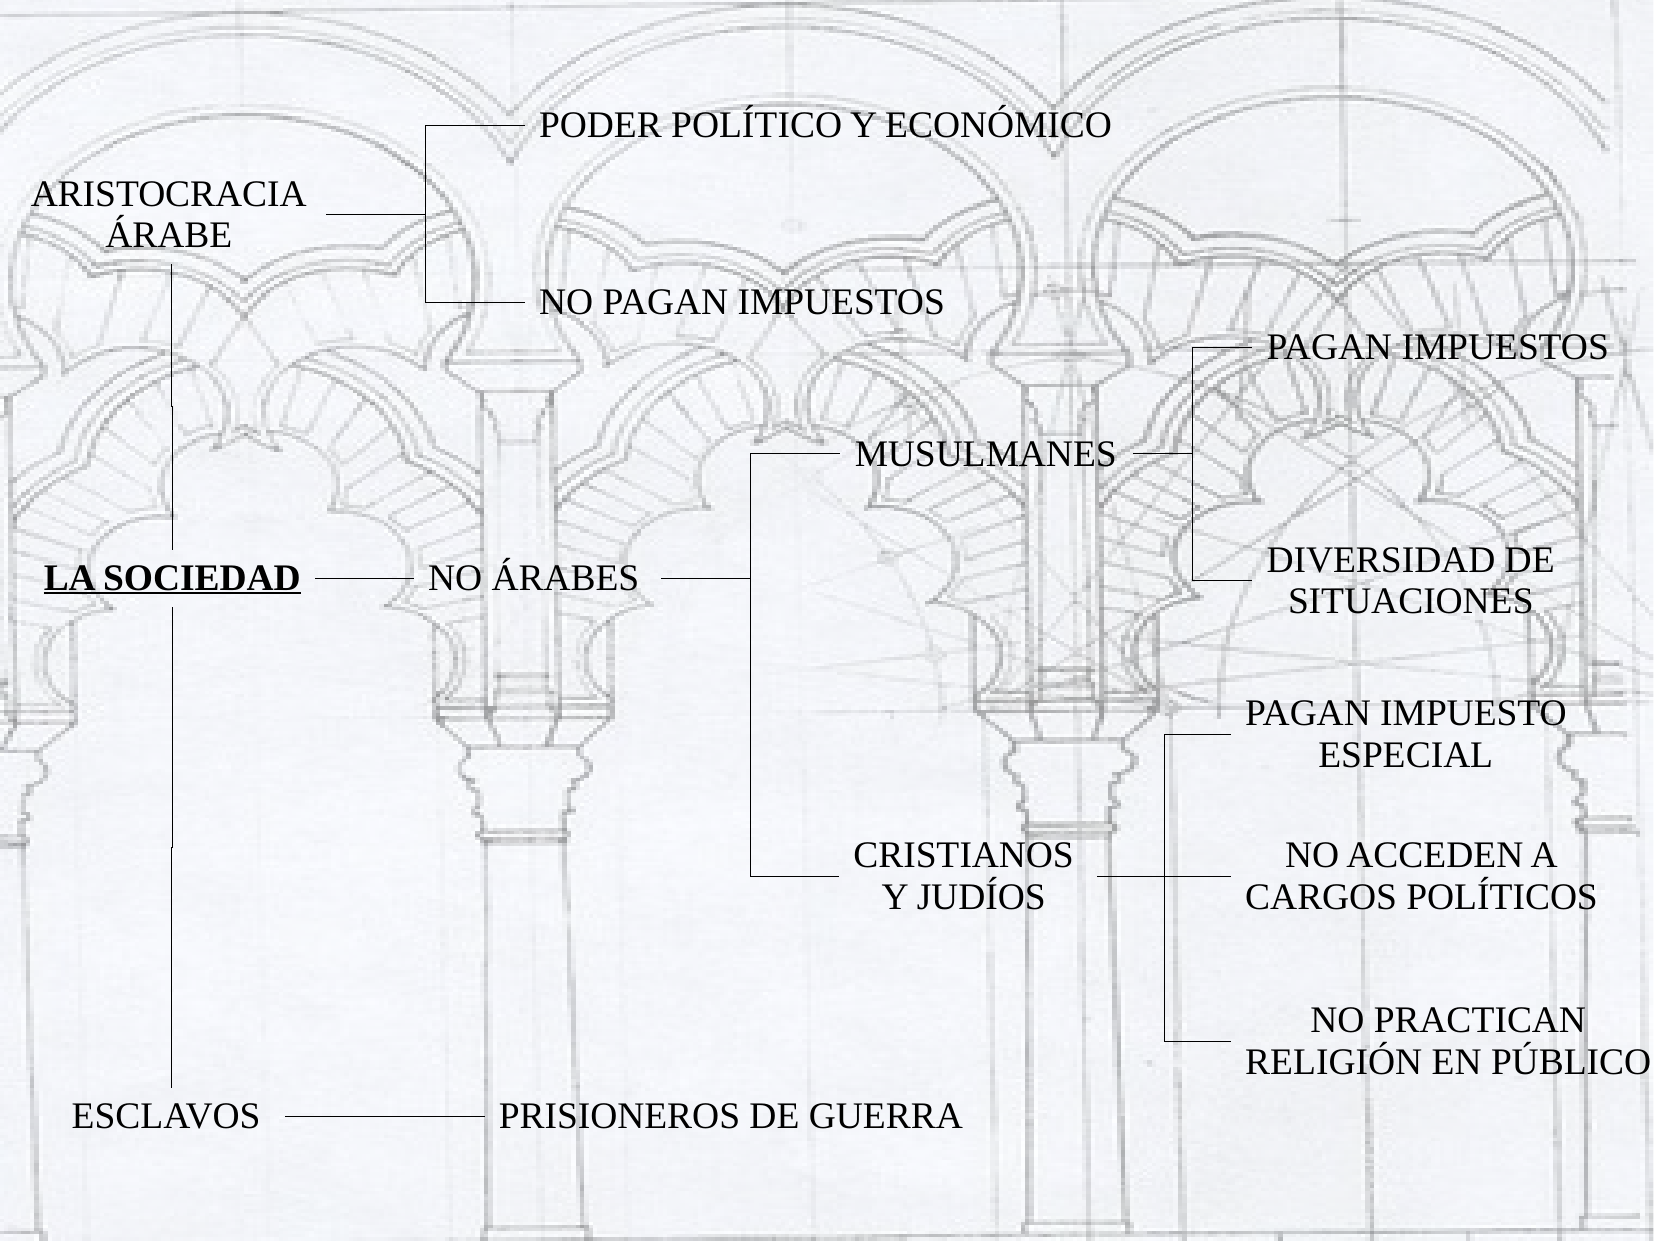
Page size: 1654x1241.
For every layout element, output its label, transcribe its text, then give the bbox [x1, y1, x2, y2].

text_box PRISIONEROS DE GUERRA [484, 1087, 1008, 1145]
text_box PAGAN IMPUESTO ESPECIAL [1230, 685, 1595, 784]
text_box PODER POLÍTICO Y ECONÓMICO [524, 96, 1154, 154]
text_box ARISTOCRACIA ÁRABE [16, 165, 327, 265]
text_box NO ACCEDEN A CARGOS POLÍTICOS [1230, 826, 1634, 926]
text_box LA SOCIEDAD [29, 549, 316, 608]
text_box CRISTIANOS Y JUDÍOS [838, 826, 1098, 926]
text_box NO PAGAN IMPUESTOS [524, 273, 981, 331]
text_box NO ÁRABES [413, 549, 662, 607]
picture [0, 0, 1654, 1241]
text_box DIVERSIDAD DE SITUACIONES [1251, 531, 1574, 631]
text_box NO PRACTICAN RELIGIÓN EN PÚBLICO [1230, 992, 1654, 1092]
text_box MUSULMANES [839, 425, 1134, 483]
text_box PAGAN IMPUESTOS [1251, 318, 1642, 376]
text_box ESCLAVOS [56, 1087, 286, 1145]
